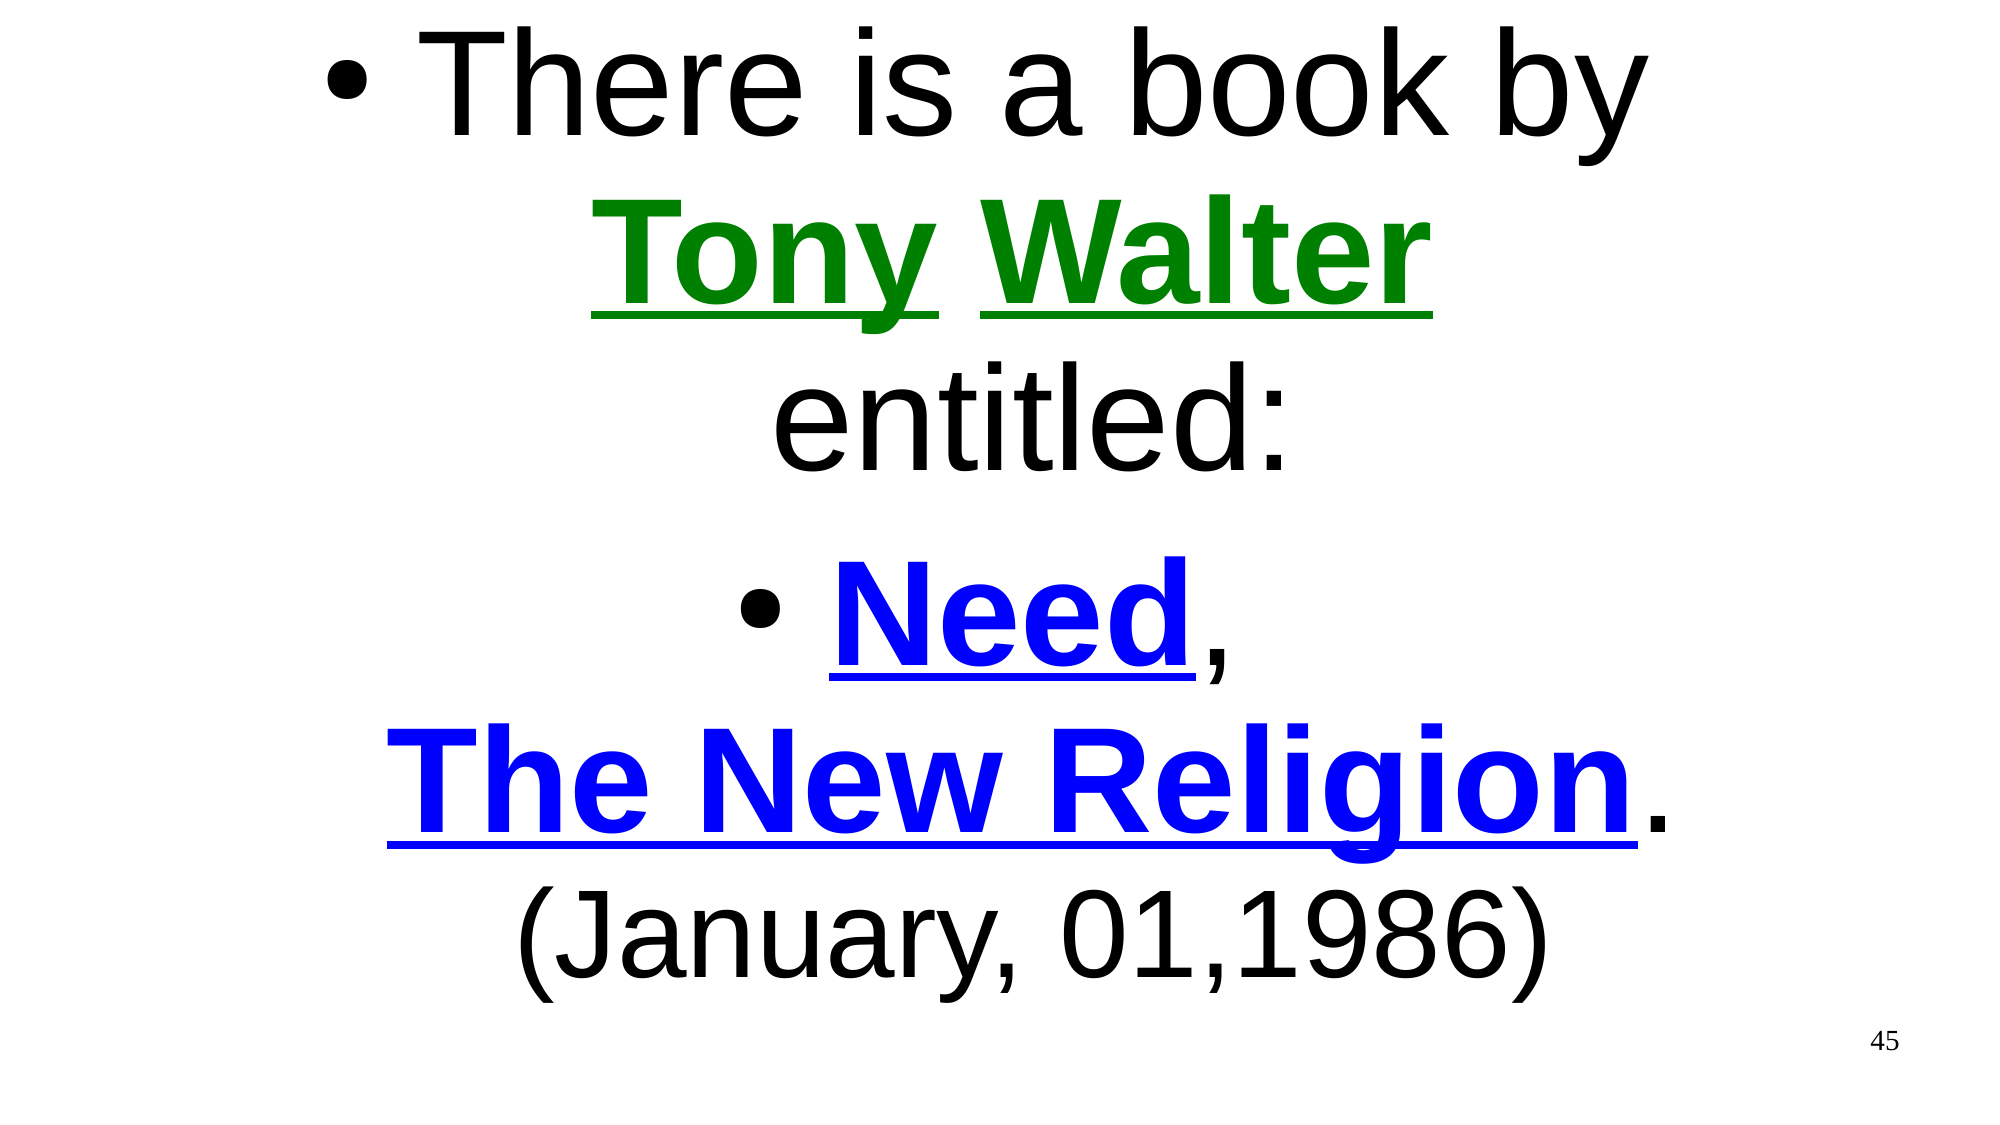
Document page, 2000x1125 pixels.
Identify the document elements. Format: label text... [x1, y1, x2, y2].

list There is a book by Tony Walter entitled: Need, The New Religion. (January, 01,1986) [0, 0, 1996, 1123]
